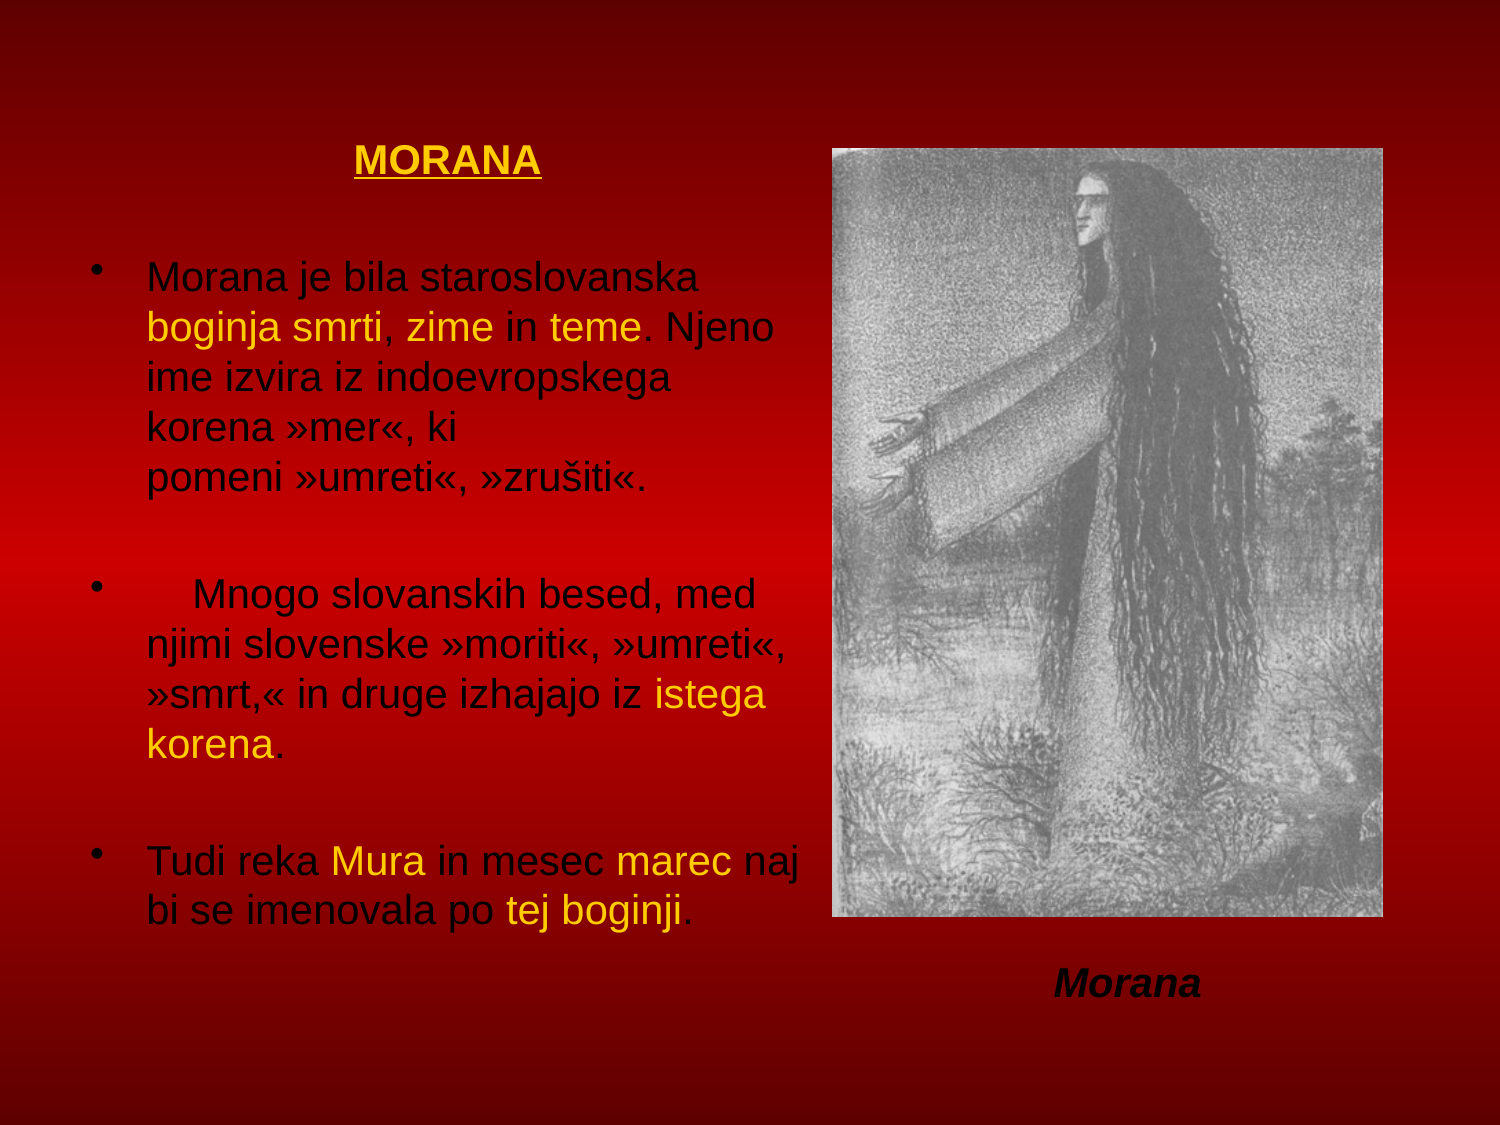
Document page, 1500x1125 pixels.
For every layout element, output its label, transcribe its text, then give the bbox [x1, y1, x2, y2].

list MORANA Morana je bila staroslovanska boginja smrti, zime in teme. Njeno ime izvira iz indoevropskega korena »mer«, ki pomeni »umreti«, »zrušiti«. Mnogo slovanskih besed, med njimi slovenske »moriti«, »umreti«, »smrt,« in druge izhajajo iz istega korena. Tudi reka Mura in mesec marec naj bi se imenovala po tej boginji. [75, 125, 821, 1005]
picture [832, 148, 1383, 917]
table_header Morana [892, 952, 1364, 1023]
